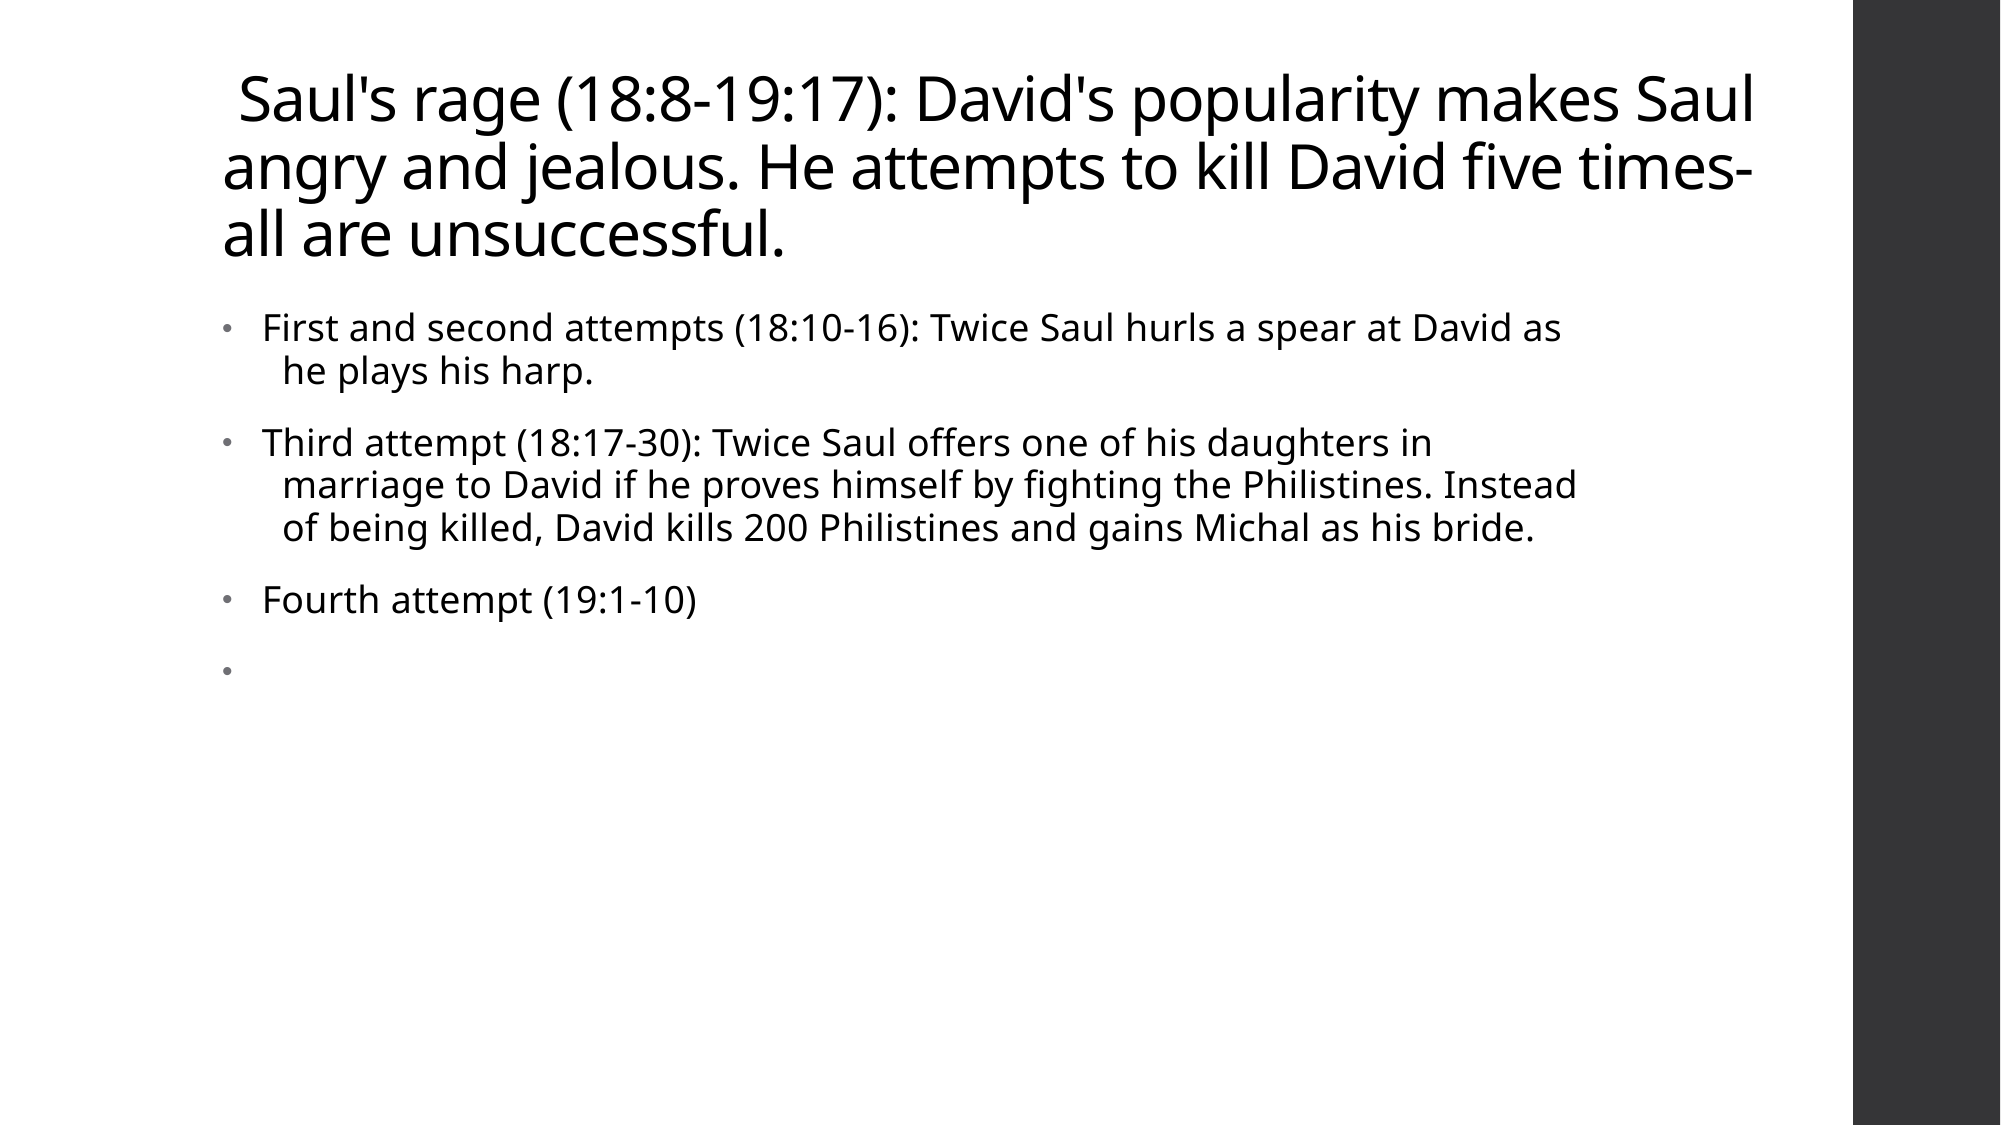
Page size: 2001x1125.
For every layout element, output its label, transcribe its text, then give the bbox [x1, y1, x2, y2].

title Saul's rage (18:8-19:17): David's popularity makes Saul angry and jealous. He attempts to kill David five times-all are unsuccessful. [206, 60, 1797, 278]
list First and second attempts (18:10-16): Twice Saul hurls a spear at David as he plays his harp. Third attempt (18:17-30): Twice Saul offers one of his daughters in marriage to David if he proves himself by fighting the Philistines. Instead of being killed, David kills 200 Philistines and gains Michal as his bride. Fourth attempt (19:1-10) [206, 299, 1617, 1014]
